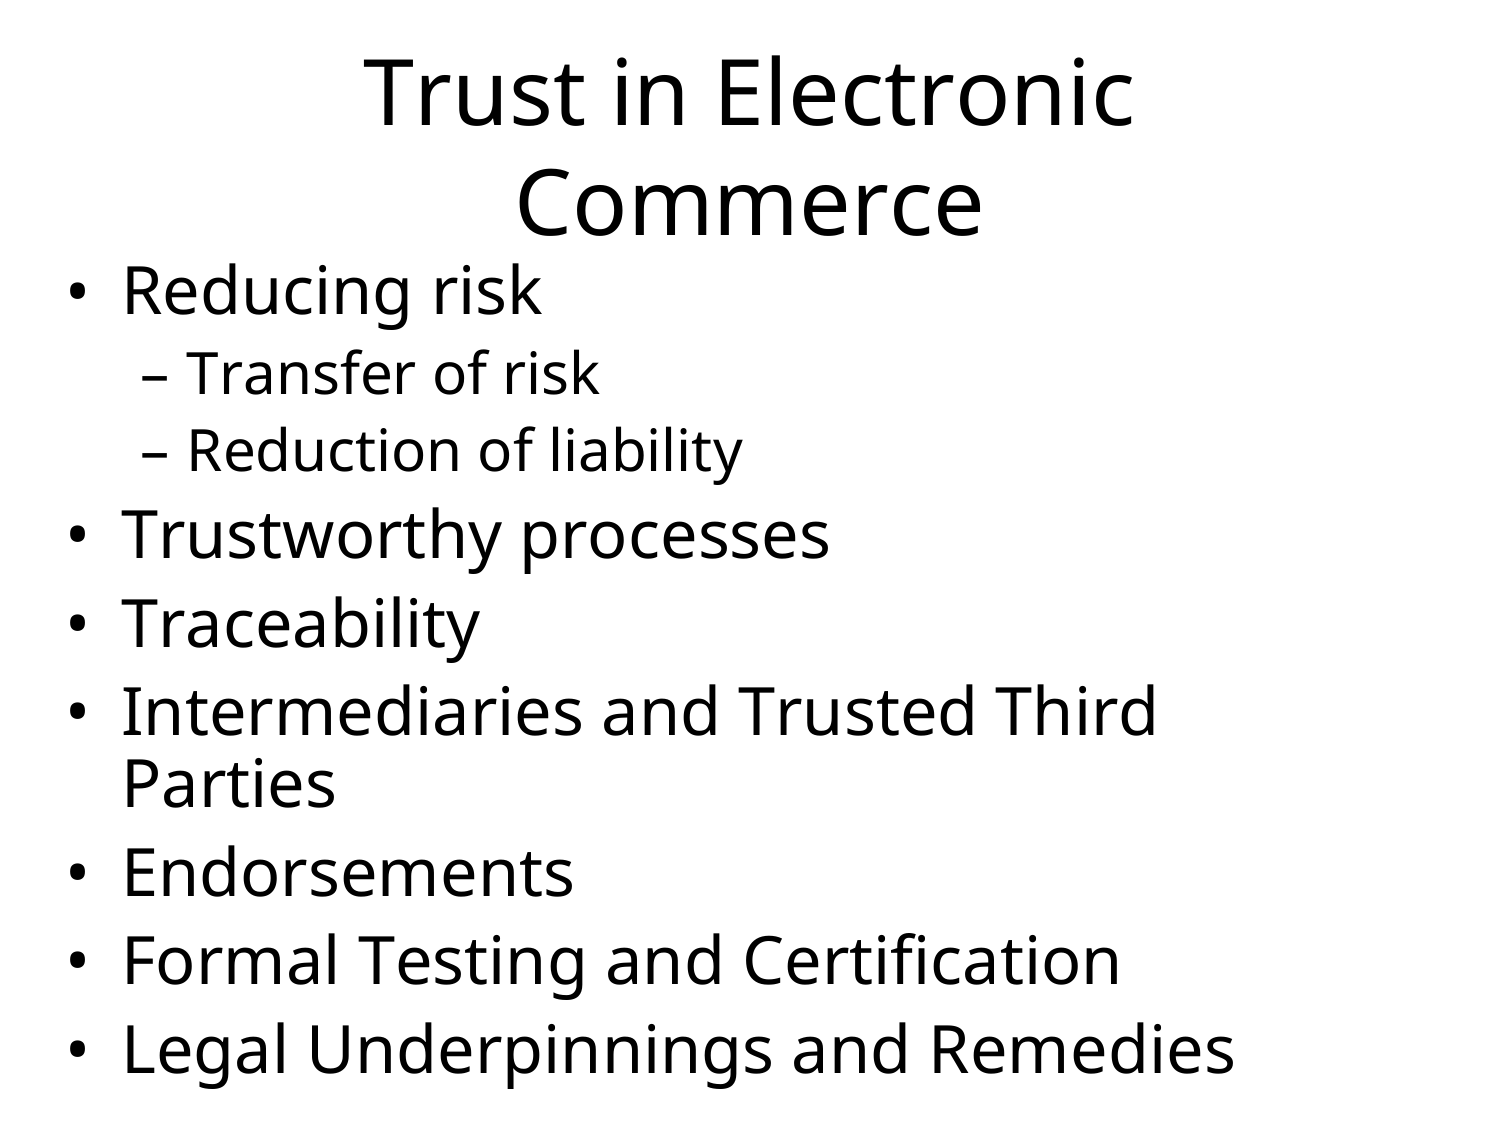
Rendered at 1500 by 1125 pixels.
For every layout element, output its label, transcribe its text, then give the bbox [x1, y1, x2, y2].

title Trust in Electronic Commerce [112, 49, 1388, 238]
list Reducing risk Transfer of risk Reduction of liability Trustworthy processes Traceability Intermediaries and Trusted Third Parties Endorsements Formal Testing and Certification Legal Underpinnings and Remedies [50, 249, 1388, 1125]
